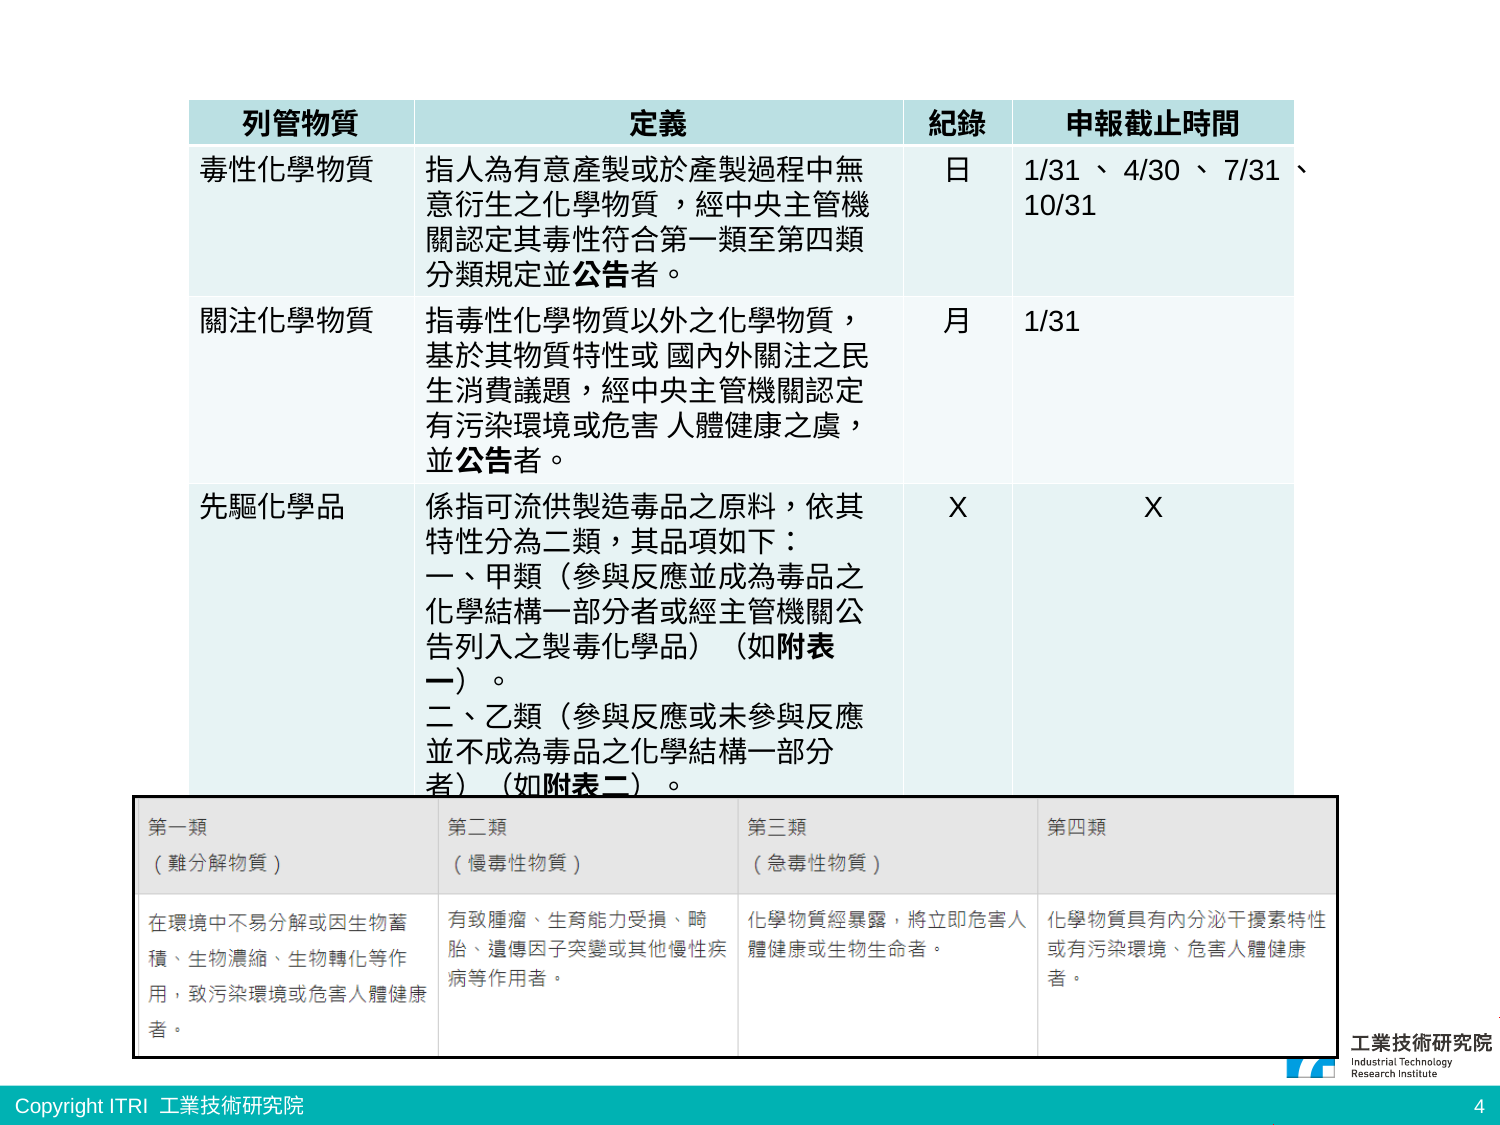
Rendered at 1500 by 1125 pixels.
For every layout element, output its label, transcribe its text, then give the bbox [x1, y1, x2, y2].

table_cell 先驅化學品 [189, 484, 414, 795]
text_box <編號> [1406, 1085, 1500, 1125]
table_cell 係指可流供製造毒品之原料，依其特性分為二類，其品項如下： 一、甲類（參與反應並成為毒品之化學結構一部分者或經主管機關公告列入之製毒化學品）（如附表一）。 二、乙類（參與反應或未參與反應並不成為毒品之化學結構一部分者）（如附表二）。 [415, 484, 903, 795]
table_cell X [1013, 484, 1294, 795]
table_cell 指毒性化學物質以外之化學物質，基於其物質特性或 國內外關注之民生消費議題，經中央主管機關認定有污染環境或危害 人體健康之虞，並公告者。 [415, 297, 903, 483]
table_header 申報截止時間 [1013, 100, 1294, 144]
table_cell 1/31 [1013, 297, 1294, 483]
table_header 定義 [415, 100, 903, 144]
table_cell 指人為有意產製或於產製過程中無意衍生之化學物質 ，經中央主管機關認定其毒性符合第一類至第四類分類規定並公告者。 [415, 147, 903, 296]
table_header 列管物質 [189, 100, 414, 144]
table_cell X [904, 484, 1012, 795]
picture [135, 798, 1337, 1057]
table_header 紀錄 [904, 100, 1012, 144]
table_cell 1/31、4/30、7/31、10/31 [1013, 147, 1294, 296]
table_cell 月 [904, 297, 1012, 483]
table_cell 毒性化學物質 [189, 147, 414, 296]
table_cell 日 [904, 147, 1012, 296]
table_cell 關注化學物質 [189, 297, 414, 483]
